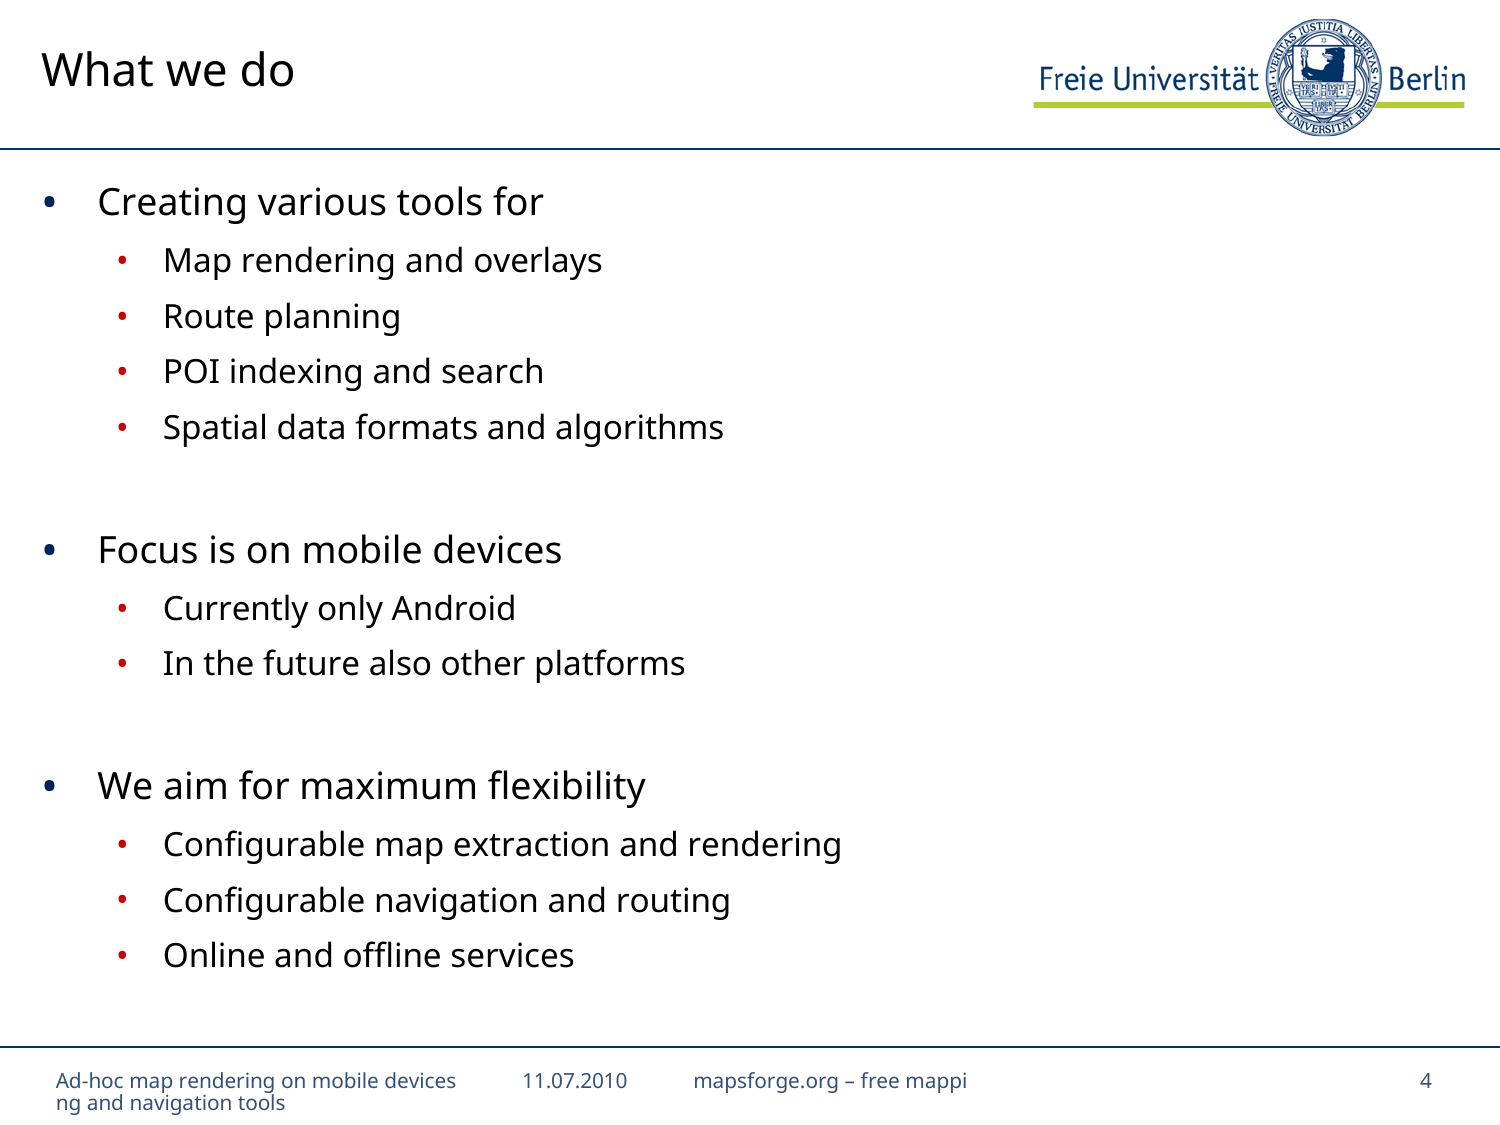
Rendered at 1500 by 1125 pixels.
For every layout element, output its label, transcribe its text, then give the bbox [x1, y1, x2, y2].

picture [1033, 19, 1470, 137]
list Creating various tools for Map rendering and overlays Route planning POI indexing and search Spatial data formats and algorithms Focus is on mobile devices Currently only Android In the future also other platforms We aim for maximum flexibility Configurable map extraction and rendering Configurable navigation and routing Online and offline services [41, 175, 1447, 919]
title What we do [41, 0, 1016, 138]
